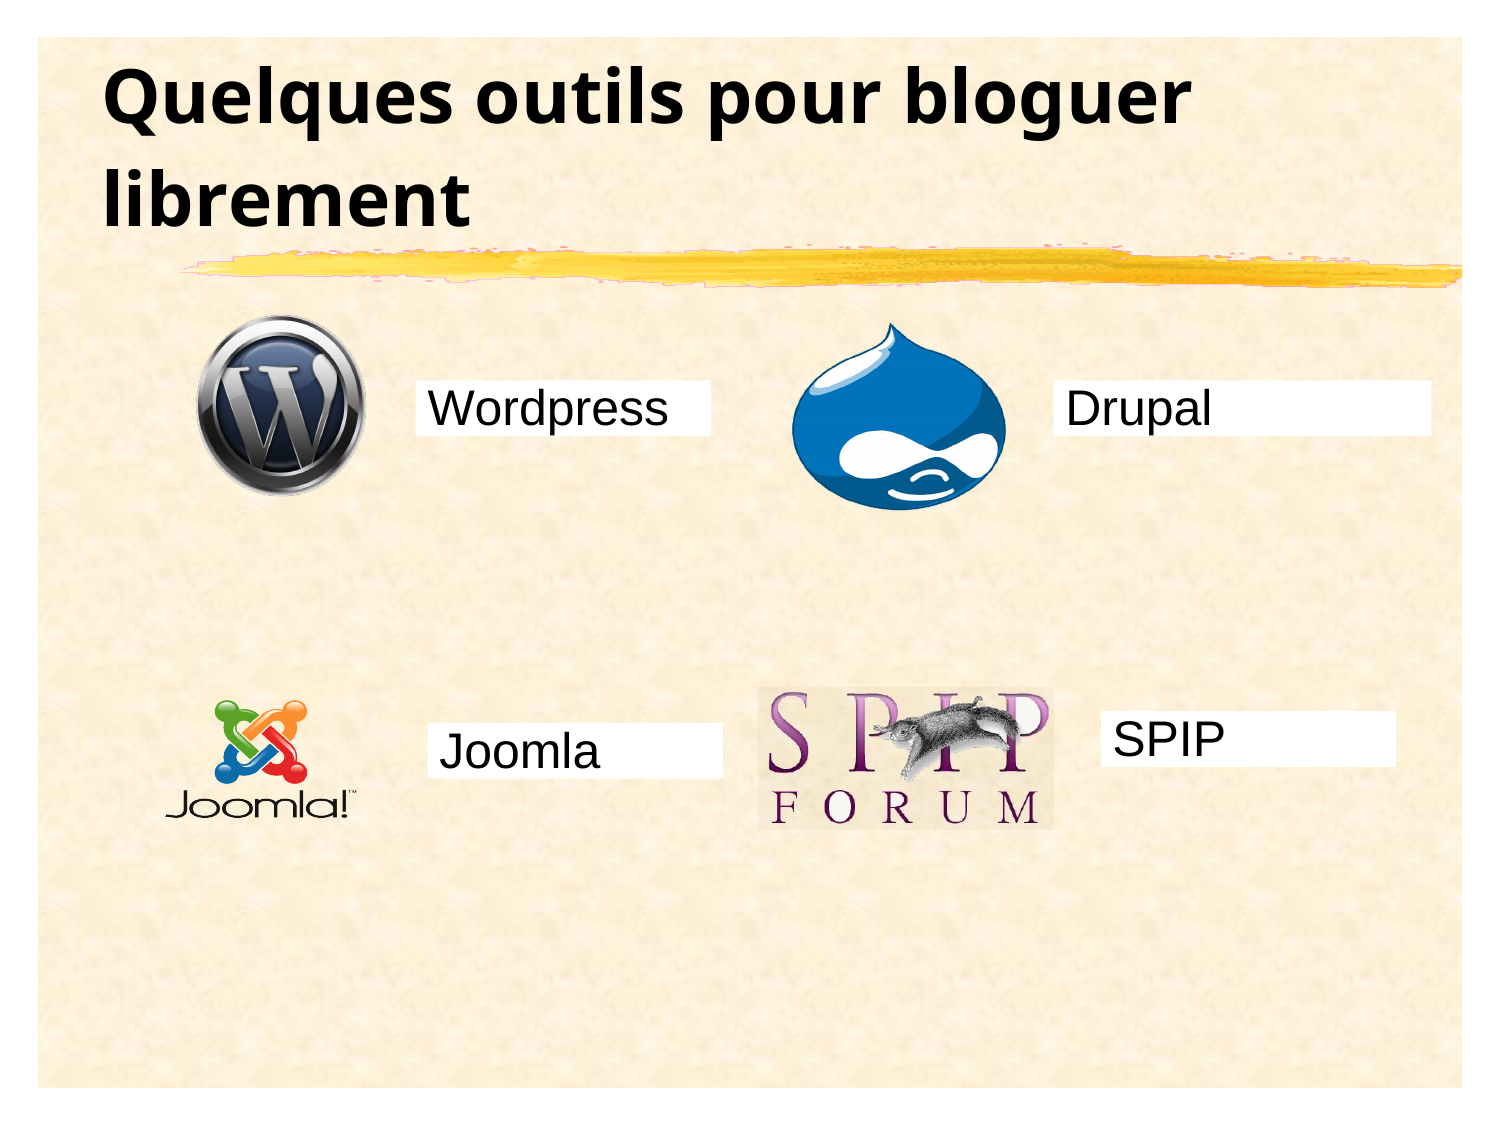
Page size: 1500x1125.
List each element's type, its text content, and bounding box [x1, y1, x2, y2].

title Quelques outils pour bloguer librement [101, 39, 1312, 253]
picture [37, 37, 1463, 1088]
text_box SPIP [1100, 711, 1397, 767]
text_box Drupal [1053, 380, 1432, 437]
text_box Wordpress [415, 380, 712, 437]
text_box Joomla [427, 722, 723, 779]
